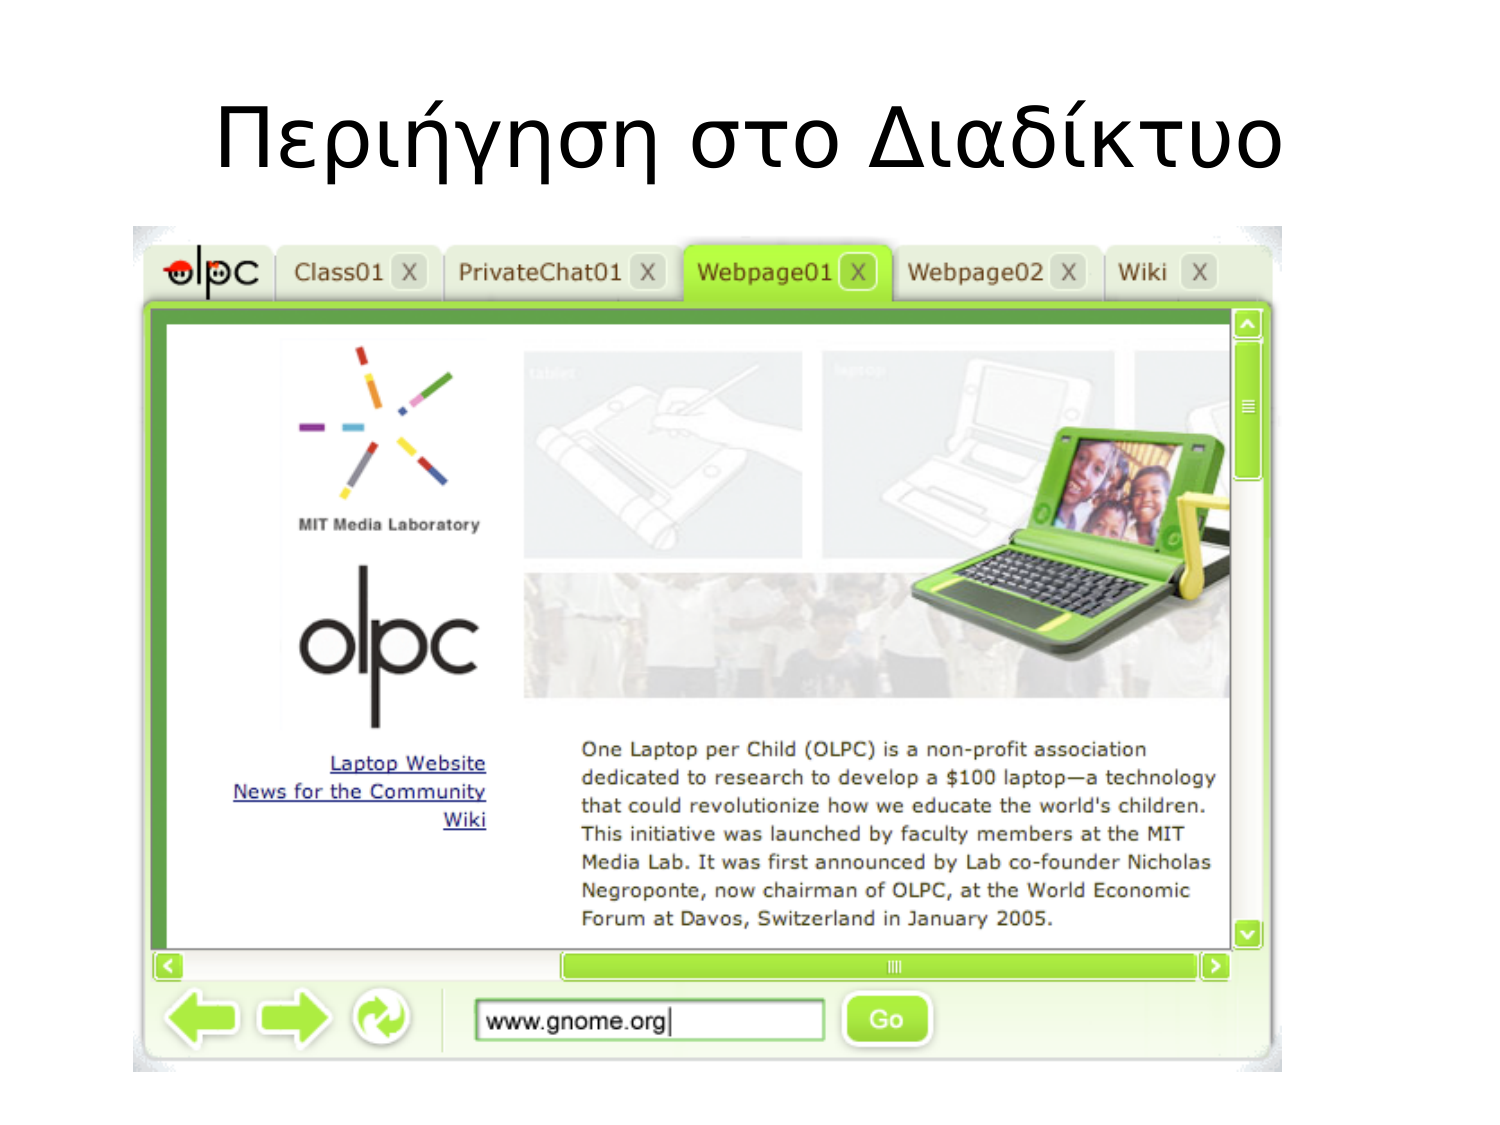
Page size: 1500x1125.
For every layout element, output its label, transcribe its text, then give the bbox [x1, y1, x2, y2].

picture [133, 226, 1282, 1072]
title Περιήγηση στο Διαδίκτυο [75, 51, 1426, 227]
